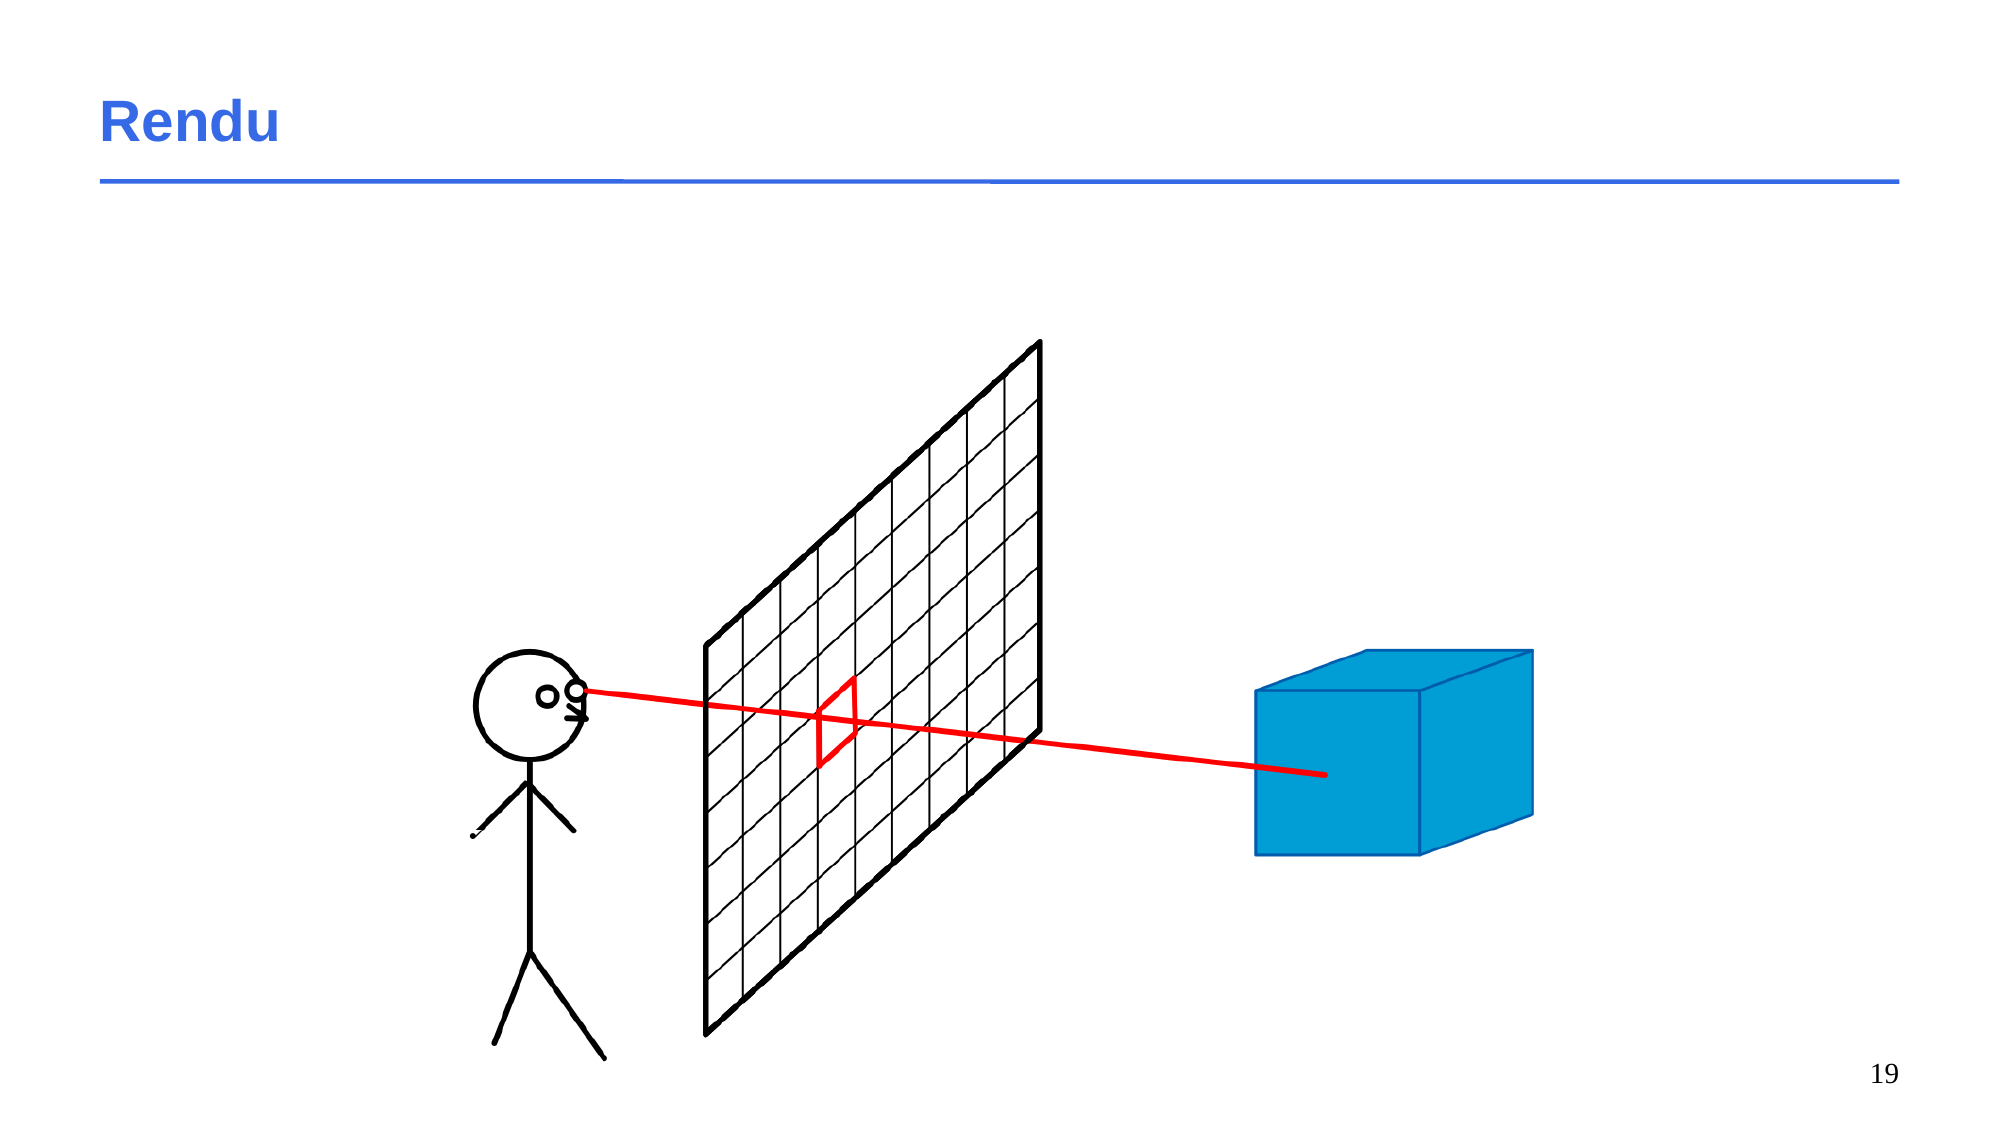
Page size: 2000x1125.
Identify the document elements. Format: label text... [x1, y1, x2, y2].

title Rendu [99, 27, 1900, 215]
picture [300, 224, 1700, 1125]
